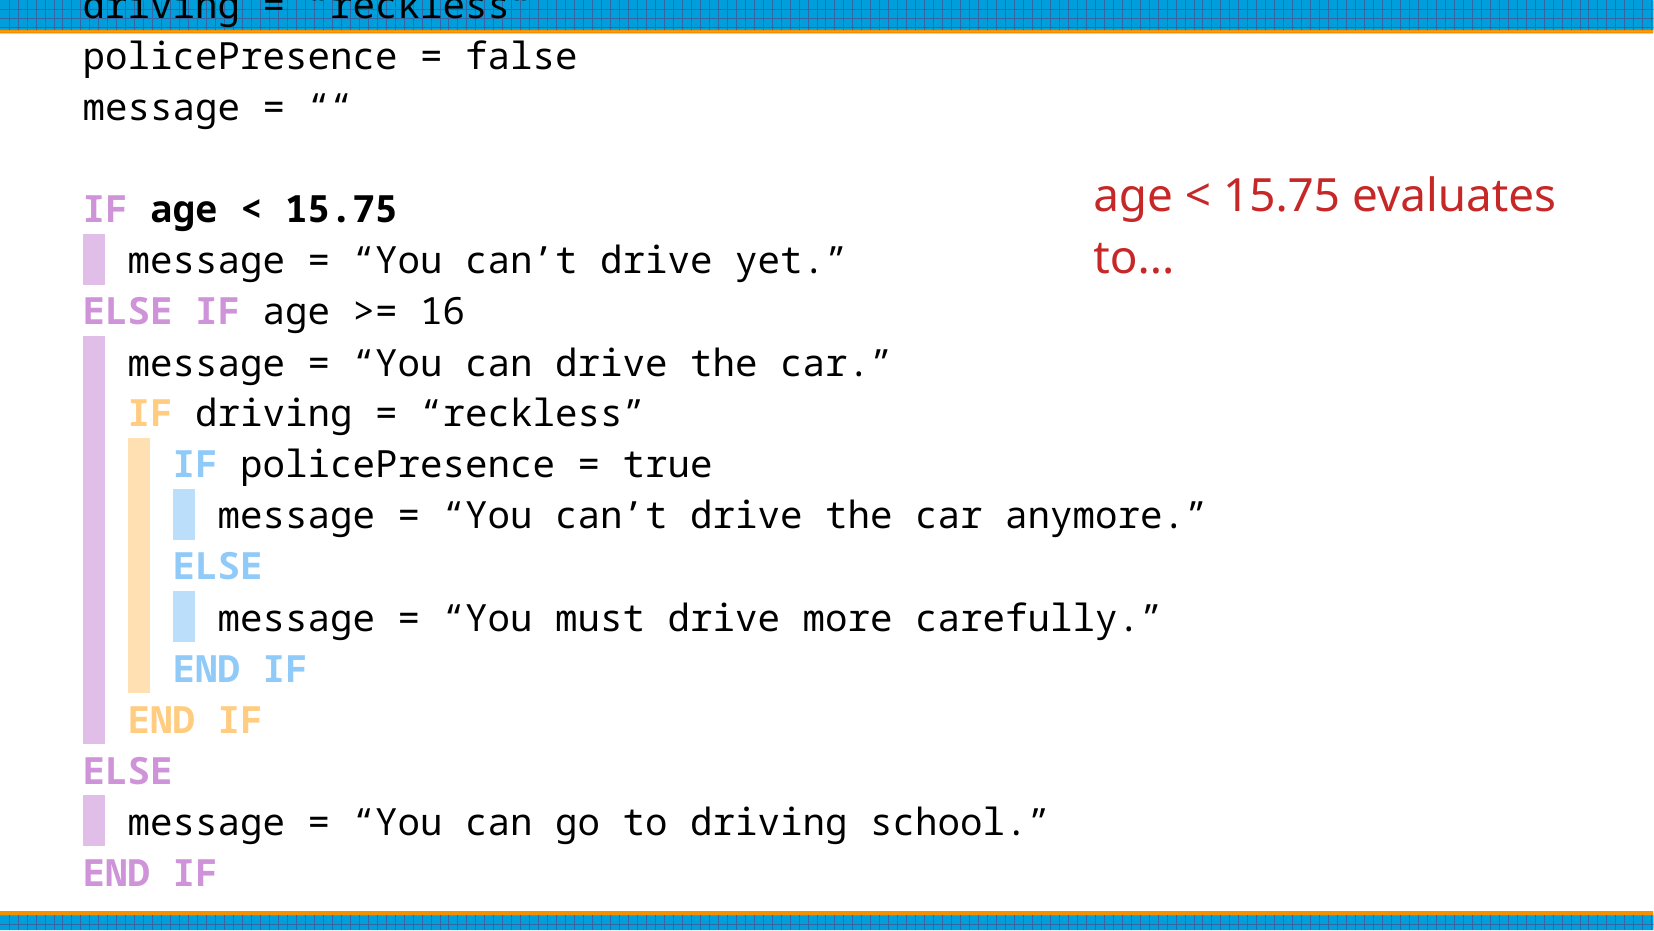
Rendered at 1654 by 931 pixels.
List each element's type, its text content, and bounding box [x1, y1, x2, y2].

subtitle age = 16 driving = “reckless“ policePresence = false message = ““ IF age < 15.75 message = “You can’t drive yet.” ELSE IF age >= 16 message = “You can drive the car.” IF driving = “reckless” IF policePresence = true message = “You can’t drive the car anymore.” ELSE message = “You must drive more carefully.” END IF END IF ELSE message = “You can go to driving school.” END IF output message [82, 69, 1571, 858]
text_box age < 15.75 evaluates to... [1087, 75, 1613, 376]
